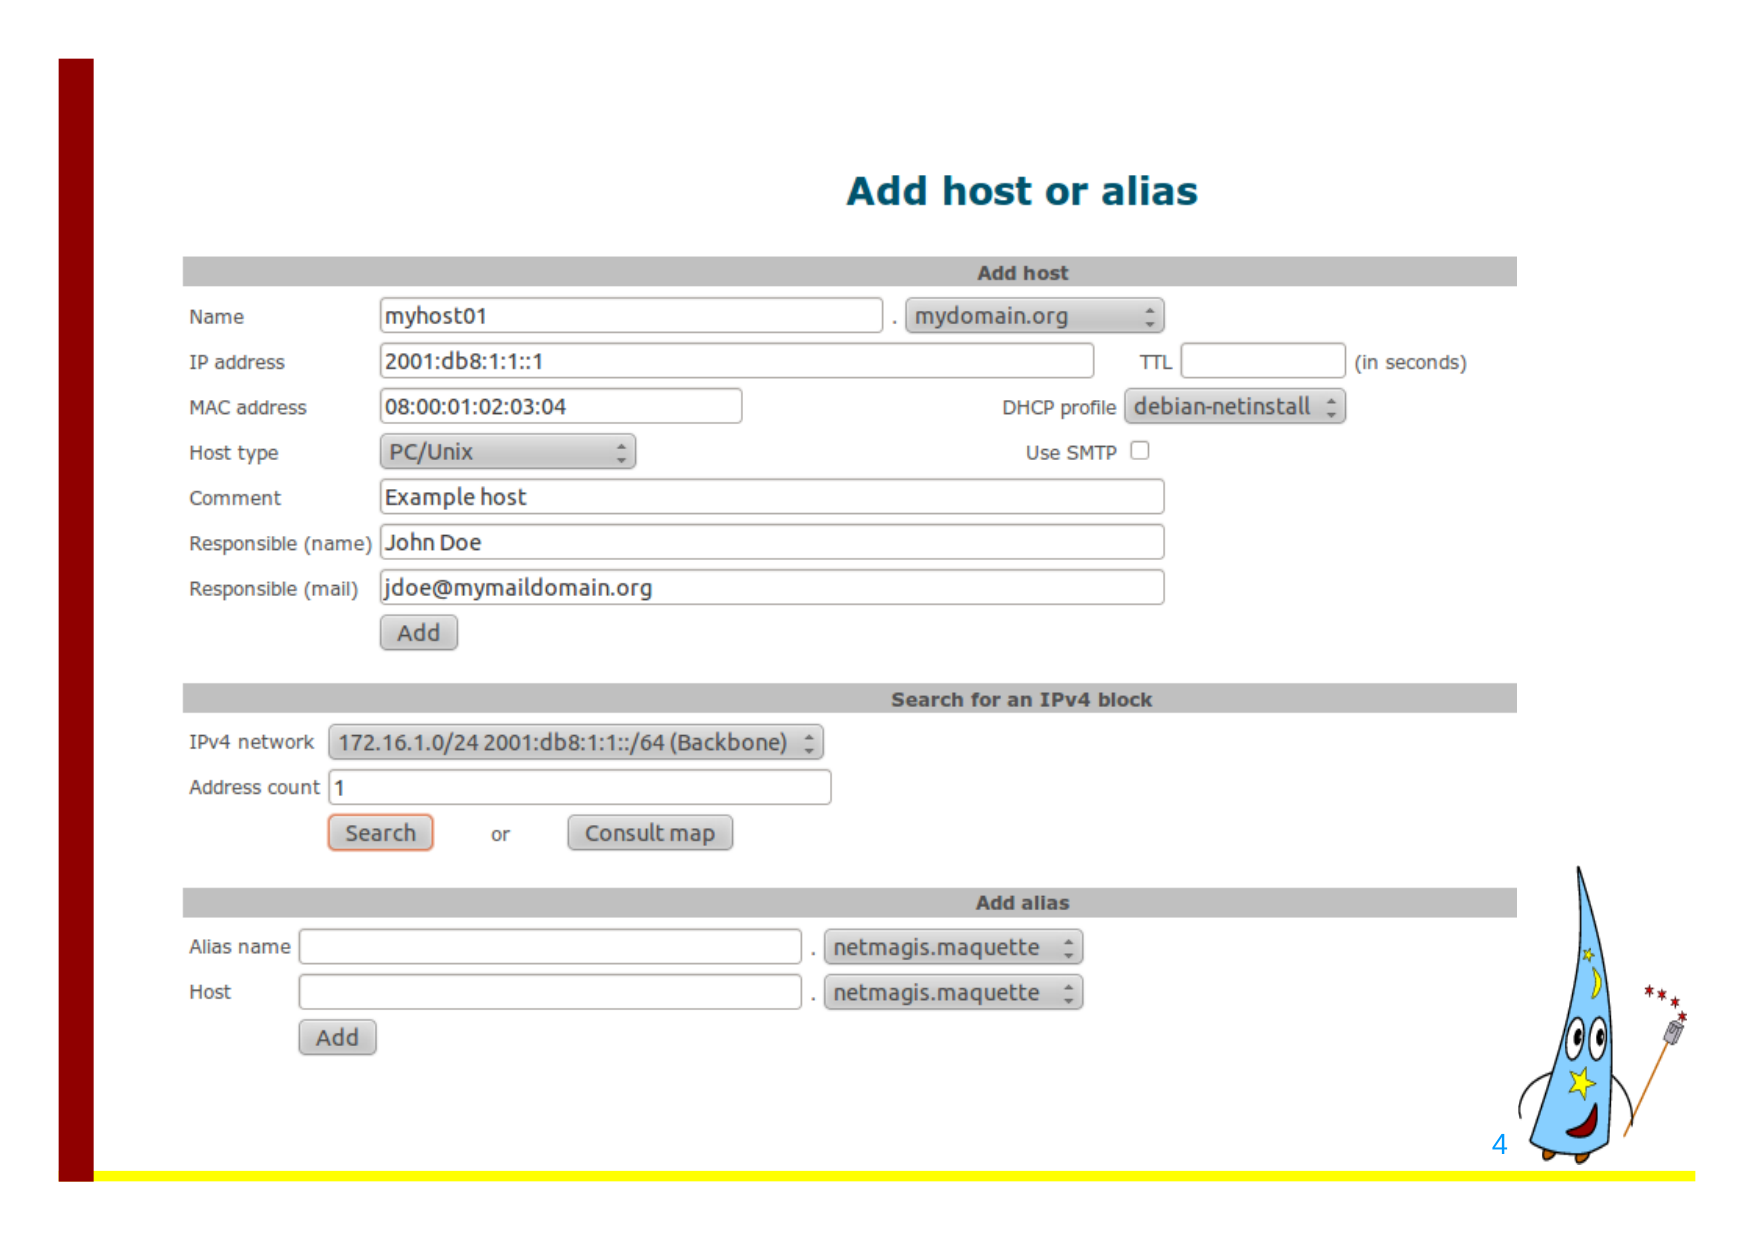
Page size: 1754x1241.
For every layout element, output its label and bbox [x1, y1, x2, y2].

picture [1518, 865, 1687, 1165]
picture [166, 149, 1517, 1071]
